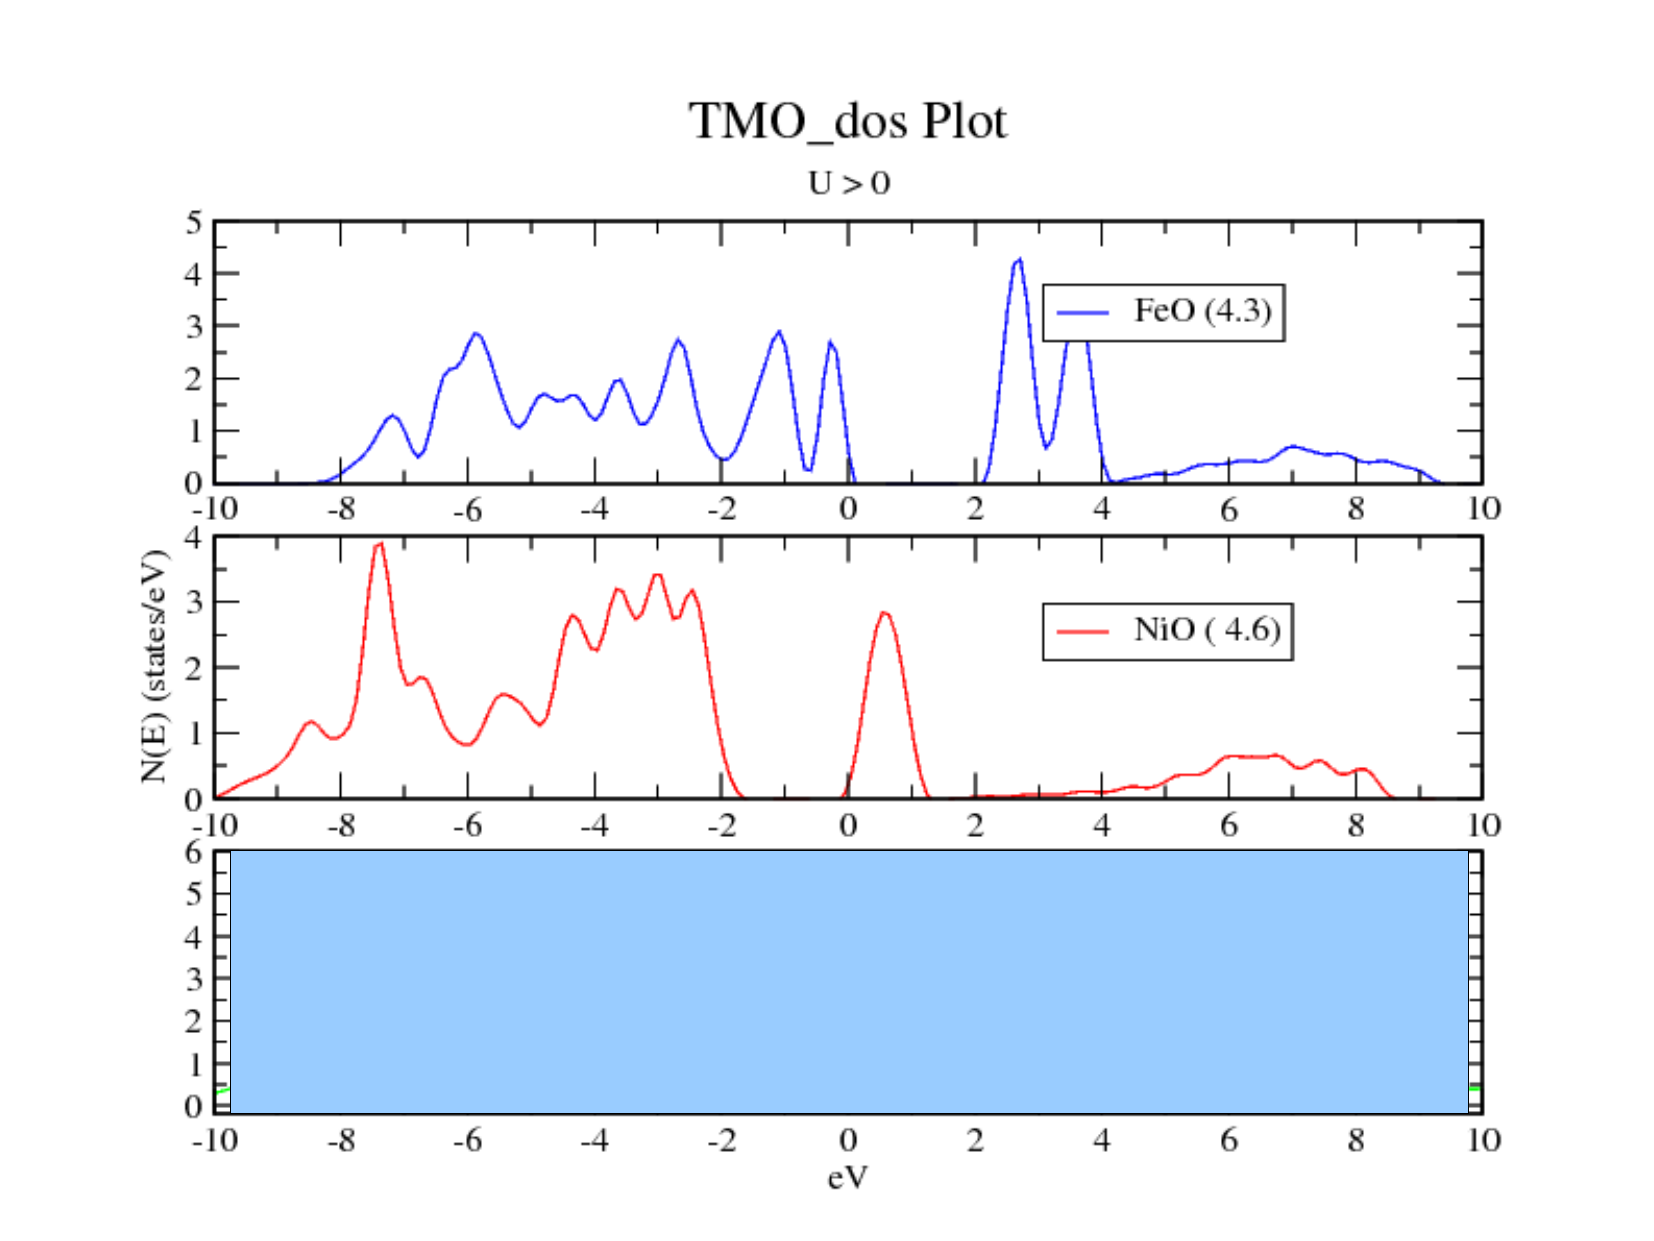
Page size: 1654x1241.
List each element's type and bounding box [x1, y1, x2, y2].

text_box [230, 850, 1469, 1114]
picture [119, 57, 1562, 1206]
